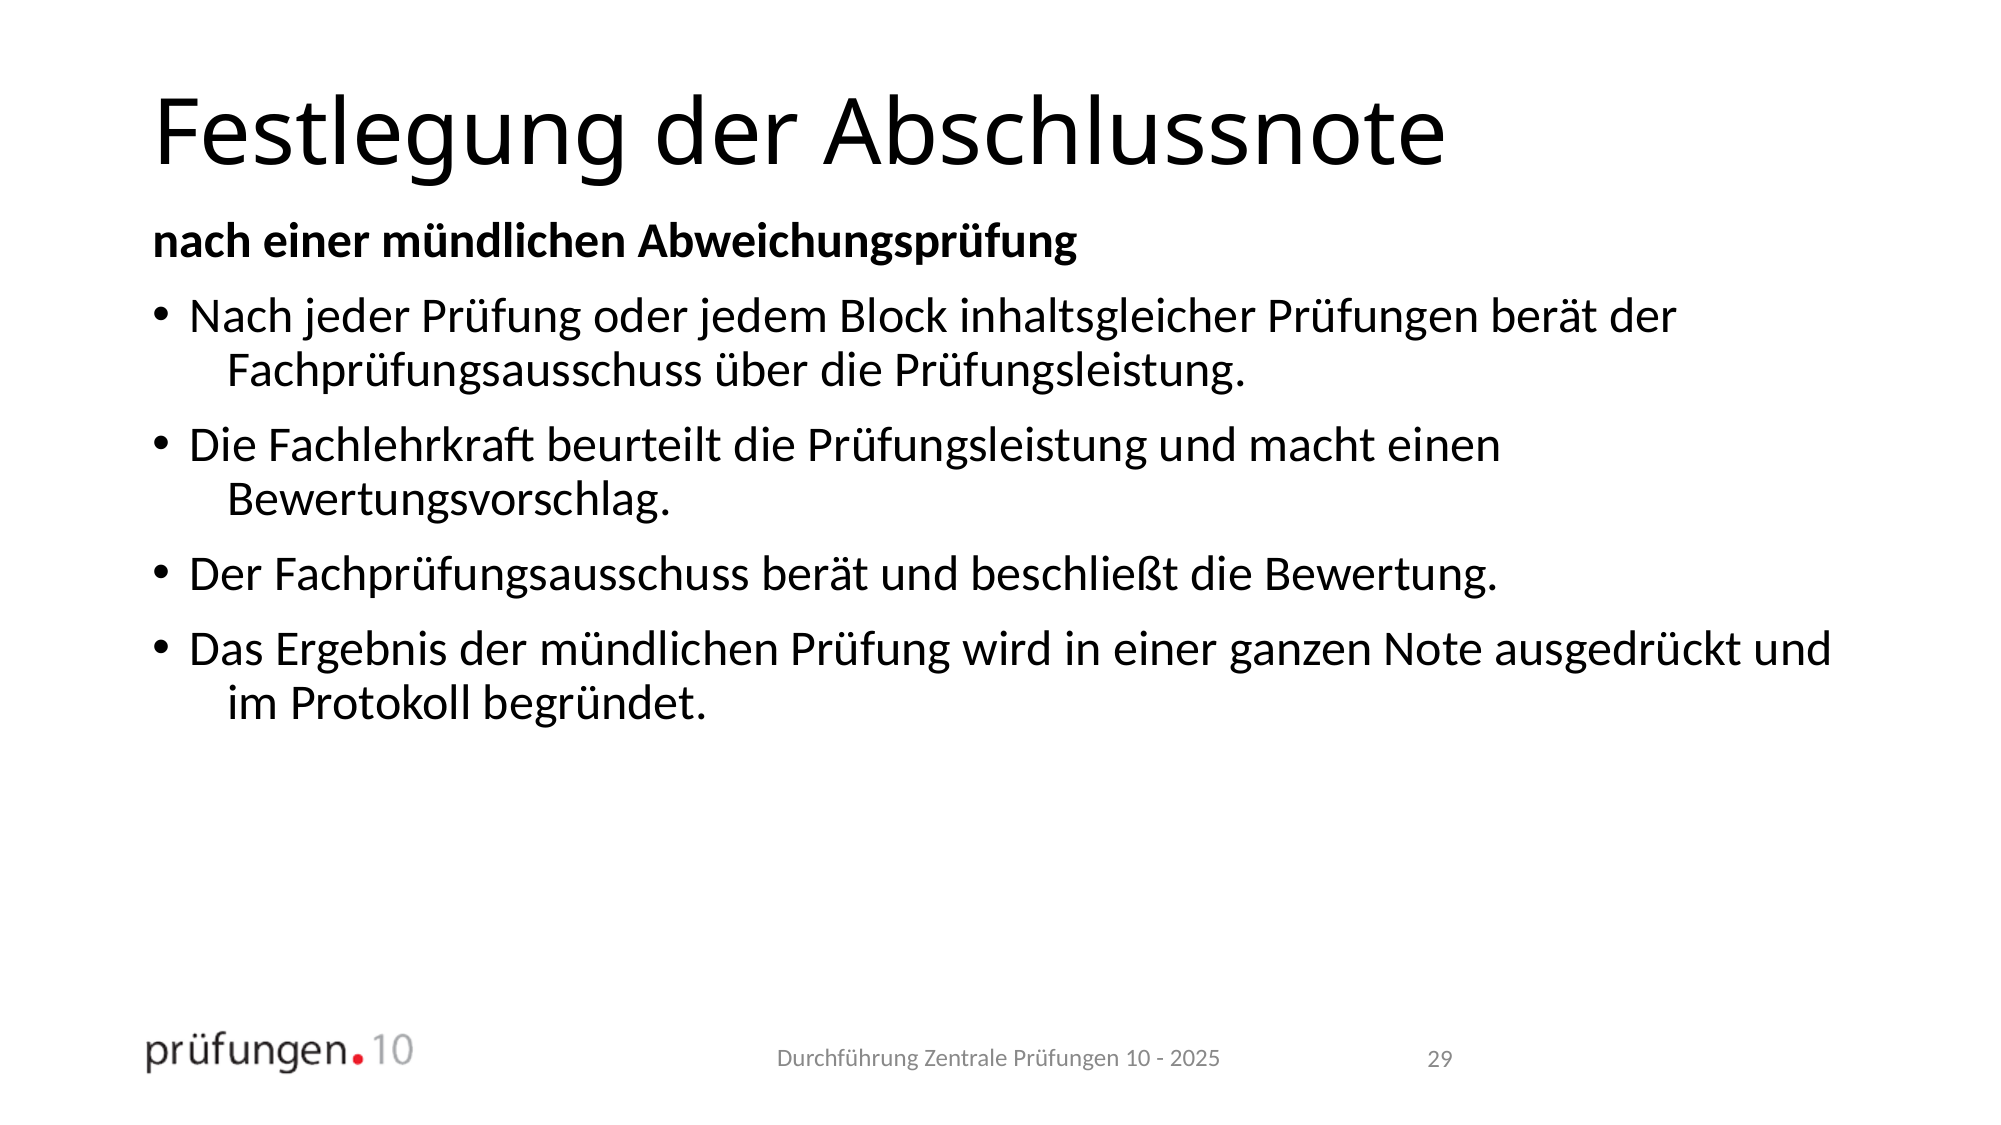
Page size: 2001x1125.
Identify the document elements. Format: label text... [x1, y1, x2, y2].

text_box <Foliennummer> [1412, 1027, 1863, 1088]
title Festlegung der Abschlussnote [137, 77, 1863, 193]
picture [137, 1023, 423, 1080]
list nach einer mündlichen Abweichungsprüfung Nach jeder Prüfung oder jedem Block inhaltsgleicher Prüfungen berät der Fachprüfungsausschuss über die Prüfungsleistung. Die Fachlehrkraft beurteilt die Prüfungsleistung und macht einen Bewertungsvorschlag. Der Fachprüfungsausschuss berät und beschließt die Bewertung. Das Ergebnis der mündlichen Prüfung wird in einer ganzen Note ausgedrückt und im Protokoll begründet. [137, 207, 1863, 1014]
